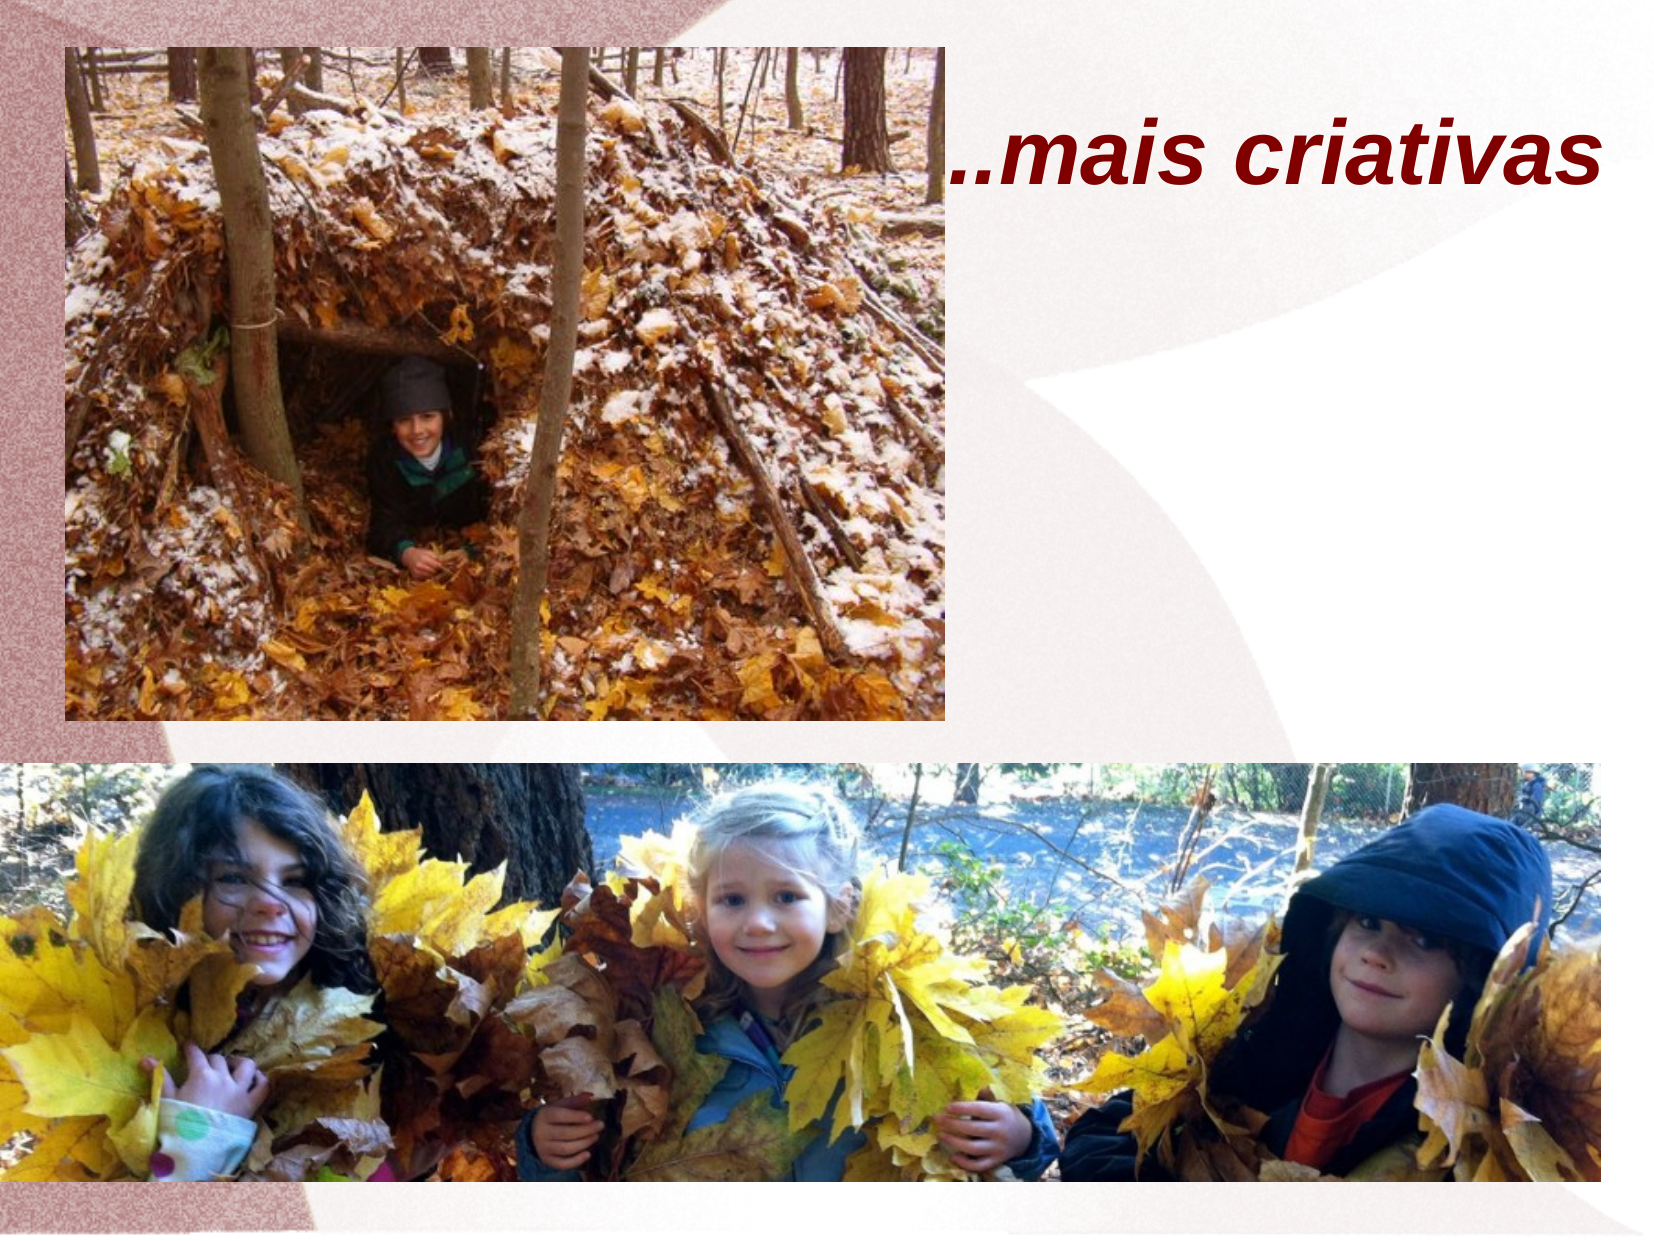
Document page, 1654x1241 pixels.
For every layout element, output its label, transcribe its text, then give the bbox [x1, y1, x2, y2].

title ..mais criativas [945, 49, 1607, 257]
picture [0, 0, 1654, 1241]
